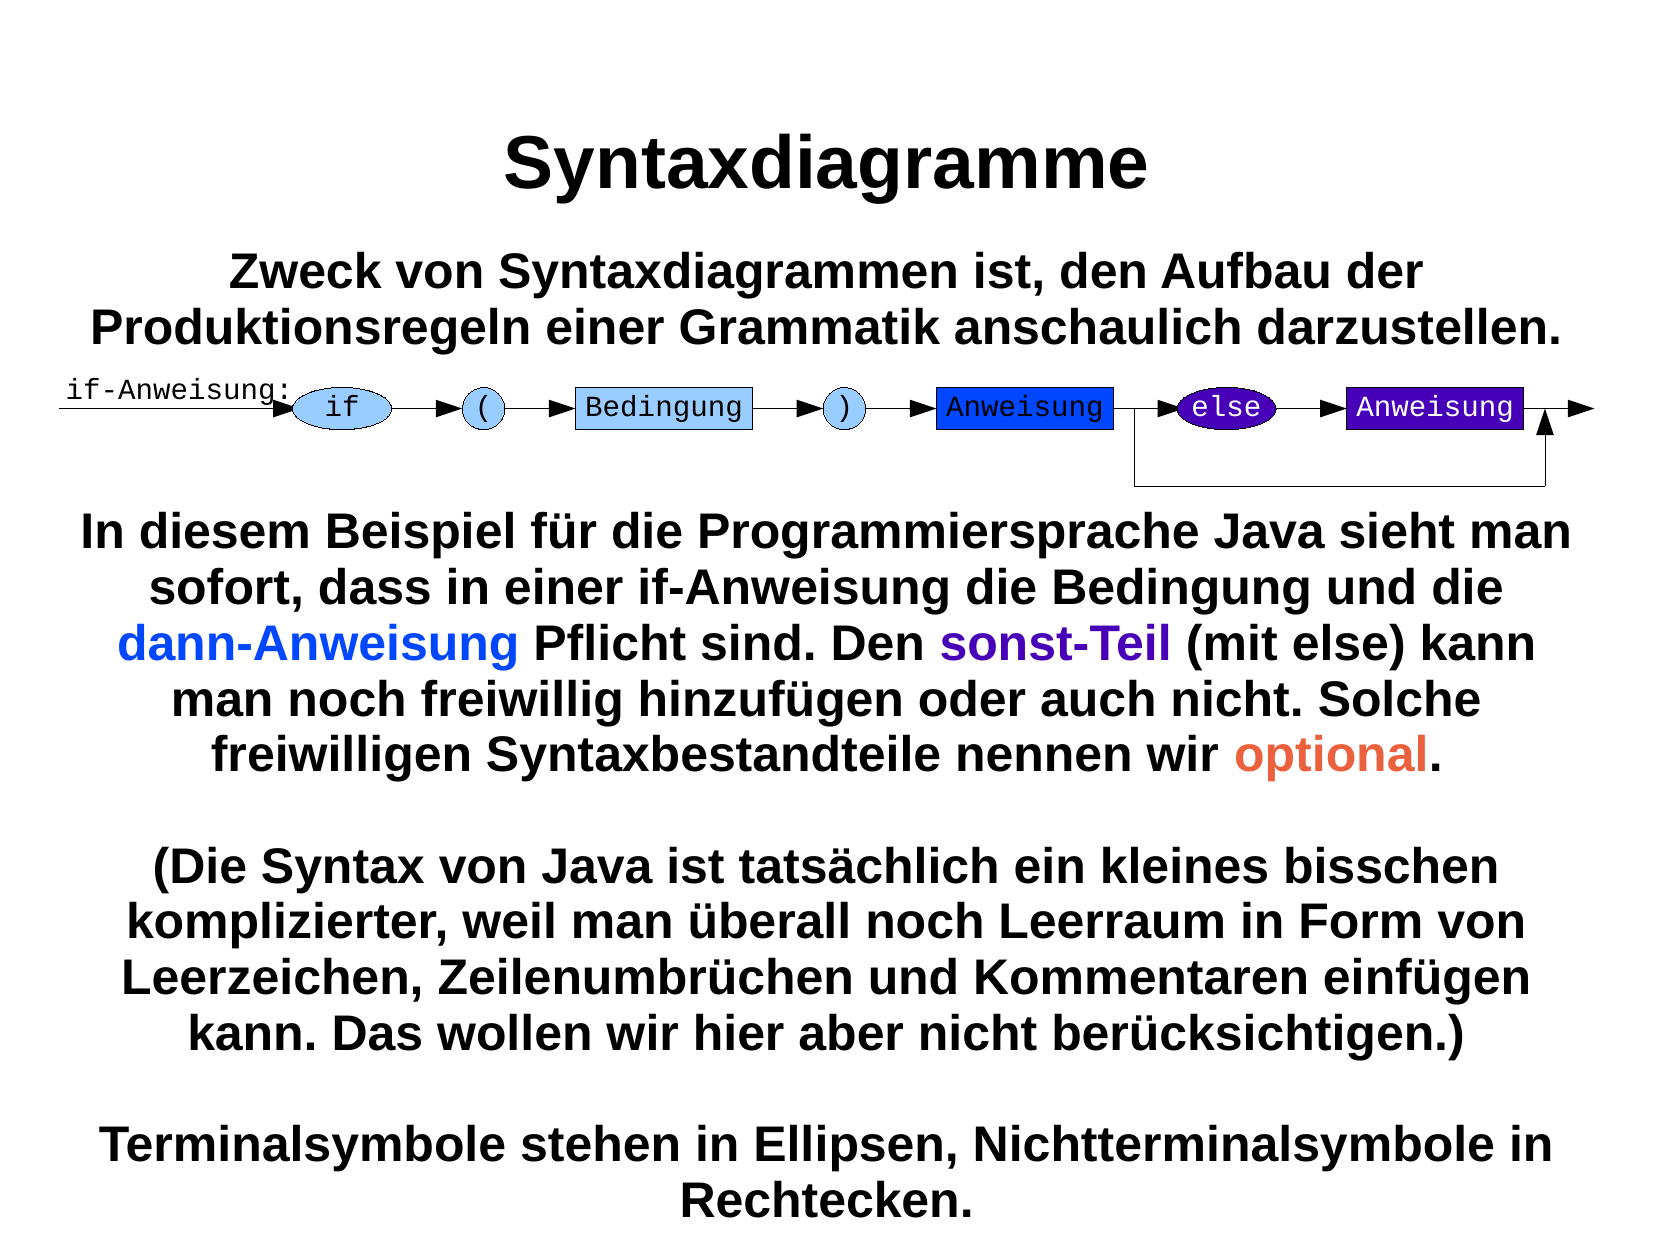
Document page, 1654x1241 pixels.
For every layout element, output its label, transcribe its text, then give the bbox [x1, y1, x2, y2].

text_box In diesem Beispiel für die Programmiersprache Java sieht man sofort, dass in einer if-Anweisung die Bedingung und die dann-Anweisung Pflicht sind. Den sonst-Teil (mit else) kann man noch freiwillig hinzufügen oder auch nicht. Solche freiwilligen Syntaxbestandteile nennen wir optional. (Die Syntax von Java ist tatsächlich ein kleines bisschen komplizierter, weil man überall noch Leerraum in Form von Leerzeichen, Zeilenumbrüchen und Kommentaren einfügen kann. Das wollen wir hier aber nicht berücksichtigen.) Terminalsymbole stehen in Ellipsen, Nichtterminalsymbole in Rechtecken. [59, 496, 1595, 1241]
text_box Bedingung [575, 387, 753, 430]
text_box Zweck von Syntaxdiagrammen ist, den Aufbau der Produktionsregeln einer Grammatik anschaulich darzustellen. [59, 236, 1595, 366]
text_box Anweisung [1346, 387, 1524, 430]
text_box Anweisung [936, 387, 1114, 430]
text_box if [292, 387, 392, 430]
text_box else [1177, 387, 1277, 430]
text_box ) [823, 387, 866, 430]
title Syntaxdiagramme [88, 78, 1565, 236]
text_box ( [462, 387, 505, 430]
